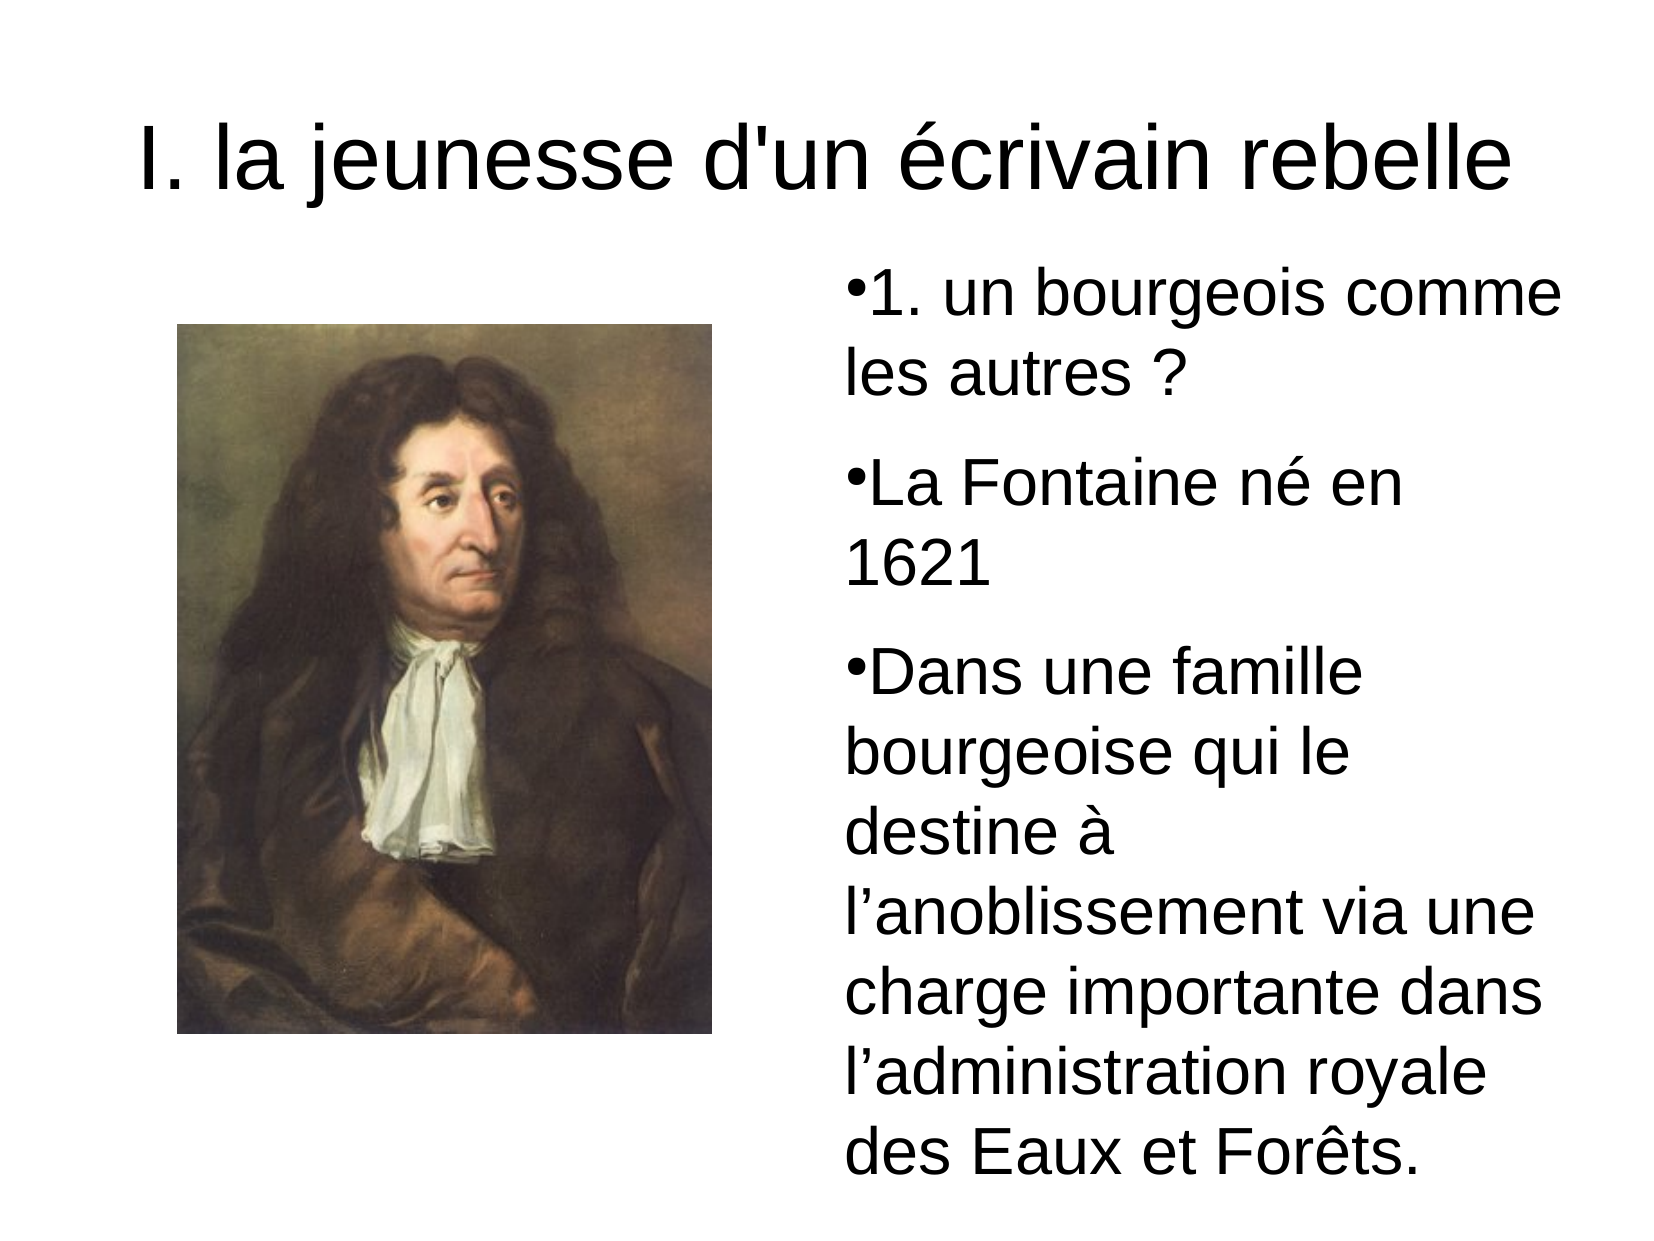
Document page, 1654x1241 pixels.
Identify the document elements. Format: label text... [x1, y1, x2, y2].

title I. la jeunesse d'un écrivain rebelle [82, 56, 1571, 250]
picture [177, 324, 712, 1034]
list 1. un bourgeois comme les autres ? La Fontaine né en 1621 Dans une famille bourgeoise qui le destine à l’anoblissement via une charge importante dans l’administration royale des Eaux et Forêts. [844, 249, 1571, 1053]
